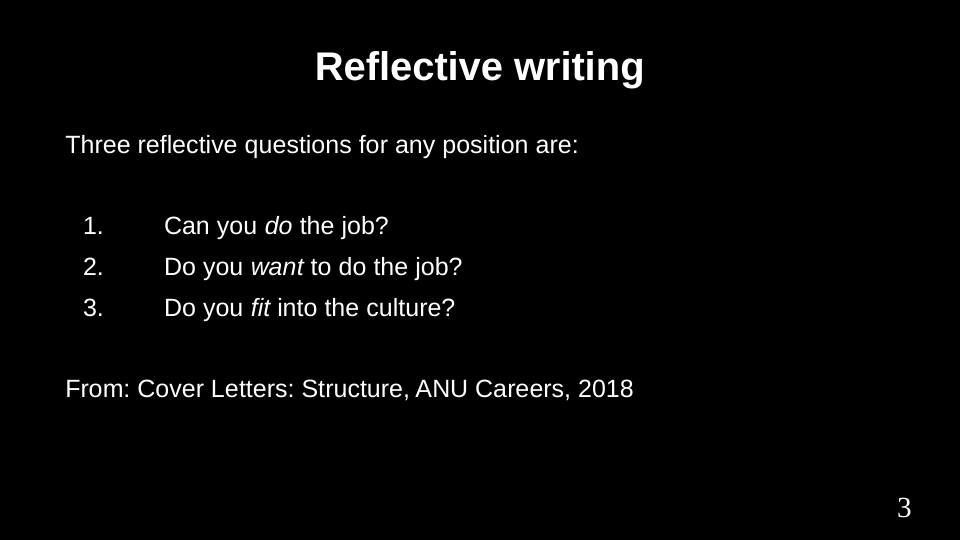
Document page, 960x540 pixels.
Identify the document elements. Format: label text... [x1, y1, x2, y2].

title Reflective writing [47, 21, 912, 112]
list Three reflective questions for any position are: Can you do the job? Do you want to do the job? Do you fit into the culture? From: Cover Letters: Structure, ANU Careers, 2018 [65, 130, 856, 464]
